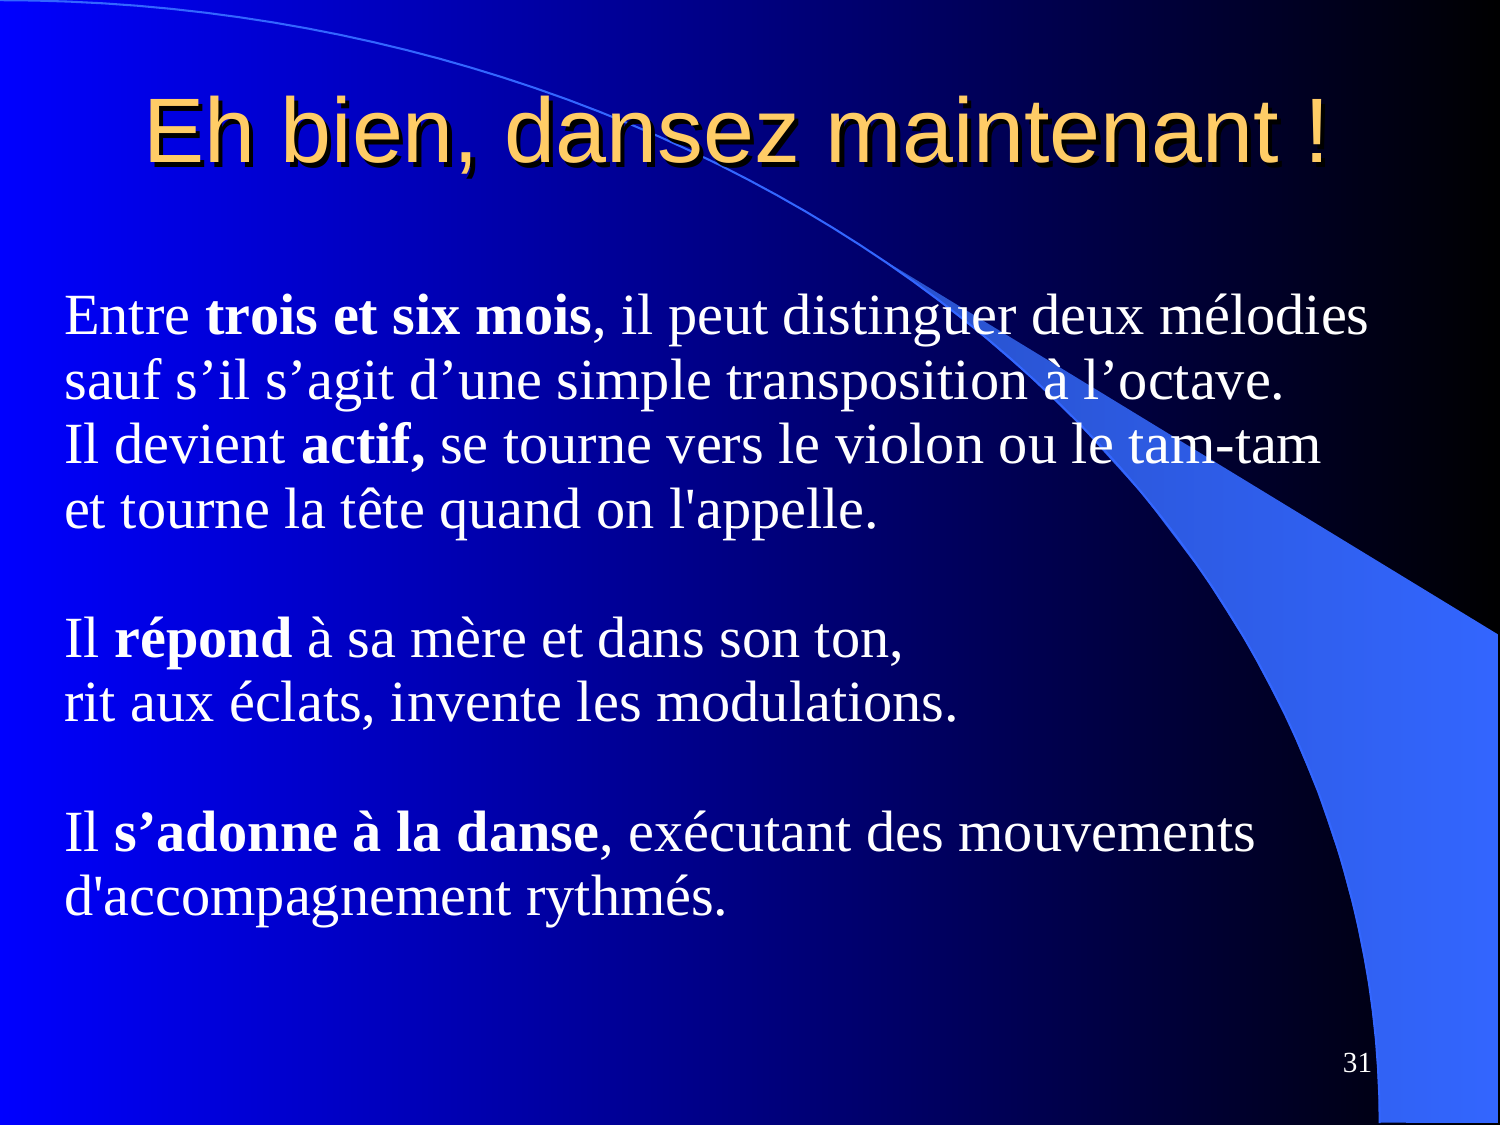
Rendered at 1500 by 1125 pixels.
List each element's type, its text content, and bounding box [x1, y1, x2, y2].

text_box Entre trois et six mois, il peut distinguer deux mélodies sauf s’il s’agit d’une simple transposition à l’octave. Il devient actif, se tourne vers le violon ou le tam-tam et tourne la tête quand on l'appelle. Il répond à sa mère et dans son ton, rit aux éclats, invente les modulations. Il s’adonne à la danse, exécutant des mouvements d'accompagnement rythmés. [49, 274, 1400, 936]
title Eh bien, dansez maintenant ! [99, 37, 1375, 225]
